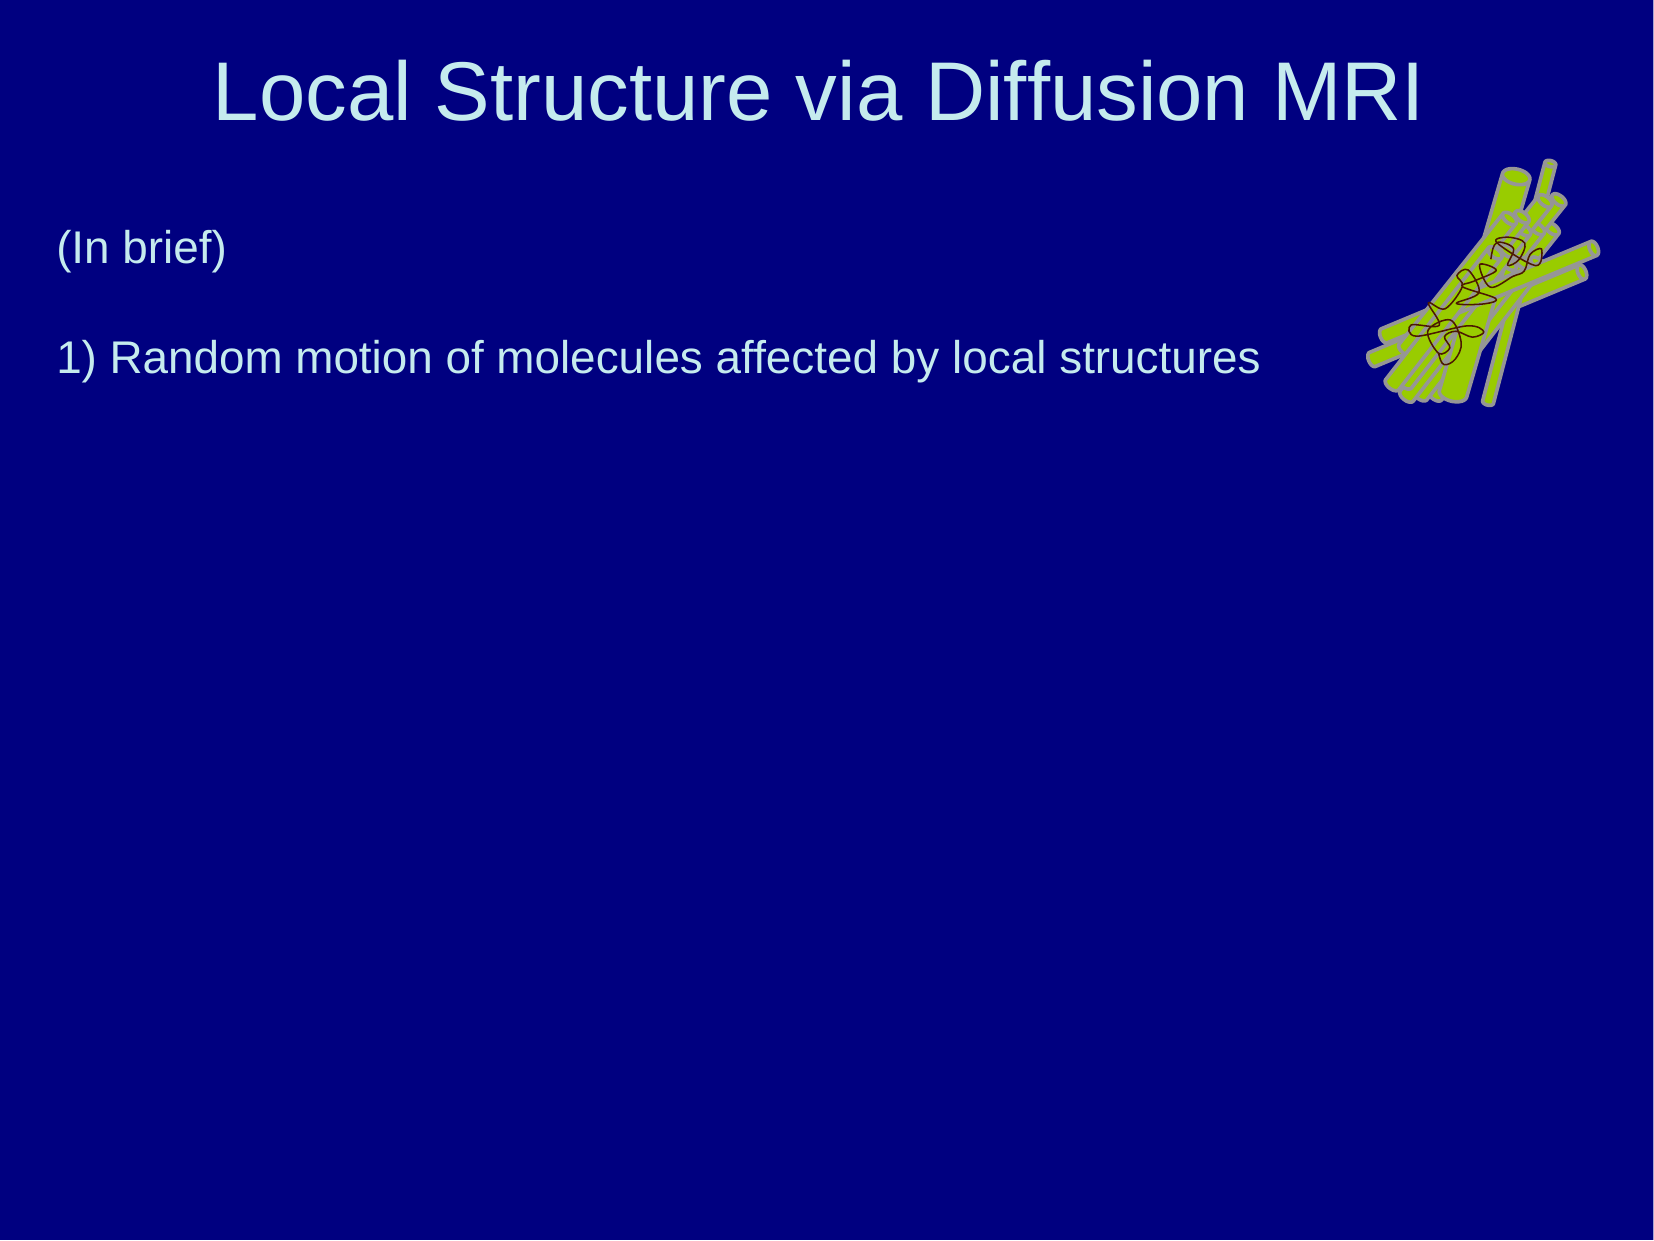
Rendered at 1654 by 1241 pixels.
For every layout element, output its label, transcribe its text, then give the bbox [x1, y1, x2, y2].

text_box [1441, 333, 1460, 363]
text_box [1367, 241, 1599, 406]
text_box [1509, 256, 1517, 264]
text_box [1459, 327, 1482, 336]
text_box [1430, 331, 1449, 353]
title Local Structure via Diffusion MRI [0, 12, 1639, 163]
text_box [1429, 321, 1455, 333]
text_box [1432, 160, 1566, 308]
text_box [1501, 244, 1512, 252]
text_box [1464, 282, 1478, 291]
text_box [1461, 294, 1495, 303]
text_box [1481, 265, 1494, 275]
text_box [1410, 326, 1428, 335]
text_box [1497, 238, 1524, 256]
text_box [1529, 250, 1541, 264]
text_box (In brief) 1) Random motion of molecules affected by local structures [41, 210, 1277, 446]
text_box [1459, 271, 1474, 283]
